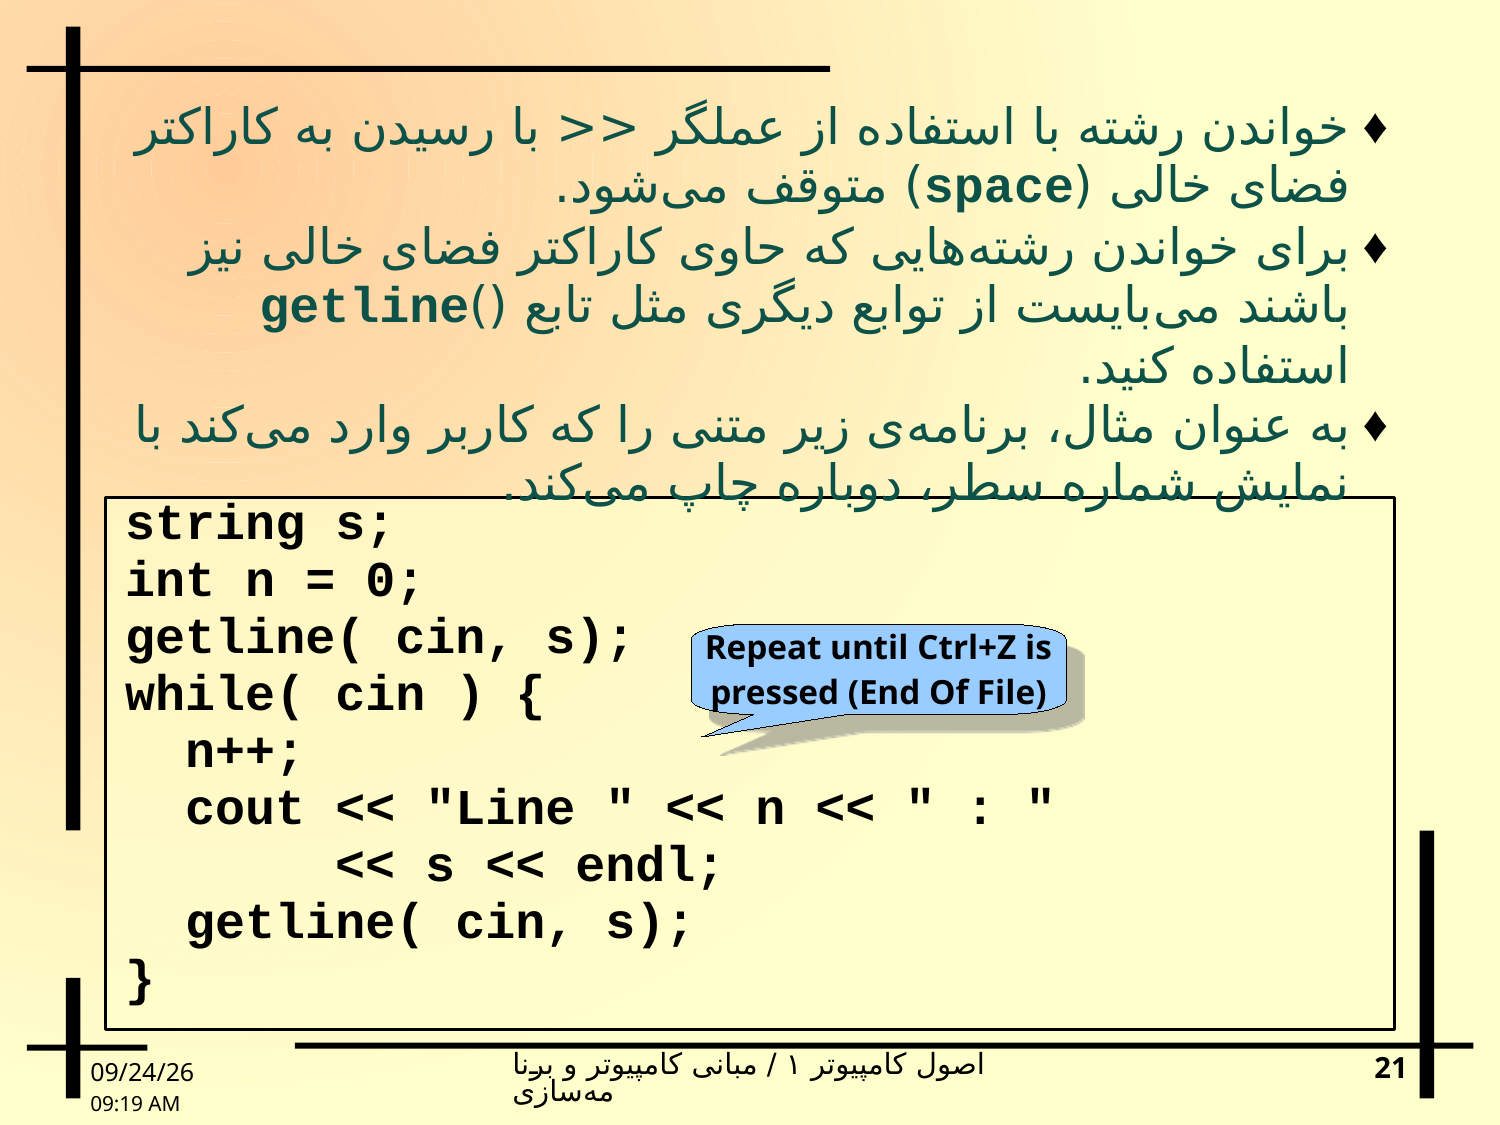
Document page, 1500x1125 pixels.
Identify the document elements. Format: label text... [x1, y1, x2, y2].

list string s; int n = 0; getline( cin, s); while( cin ) { n++; cout << "Line " << n << " : " << s << endl; getline( cin, s); } [105, 497, 1395, 1030]
list خواندن رشته با استفاده از عملگر << با رسیدن به کاراکتر فضای خالی (space) متوقف می‌شود. برای خواندن رشته‌هایی که حاوی کاراکتر فضای خالی نیز باشند می‌بایست از توابع دیگری مثل تابع ()getline استفاده کنید. به عنوان مثال، برنامه‌ی زیر متنی را که کاربر وارد می‌کند با نمایش شماره سطر، دوباره چاپ می‌کند. [112, 97, 1388, 568]
text_box Repeat until Ctrl+Z is pressed (End Of File) [691, 624, 1067, 737]
